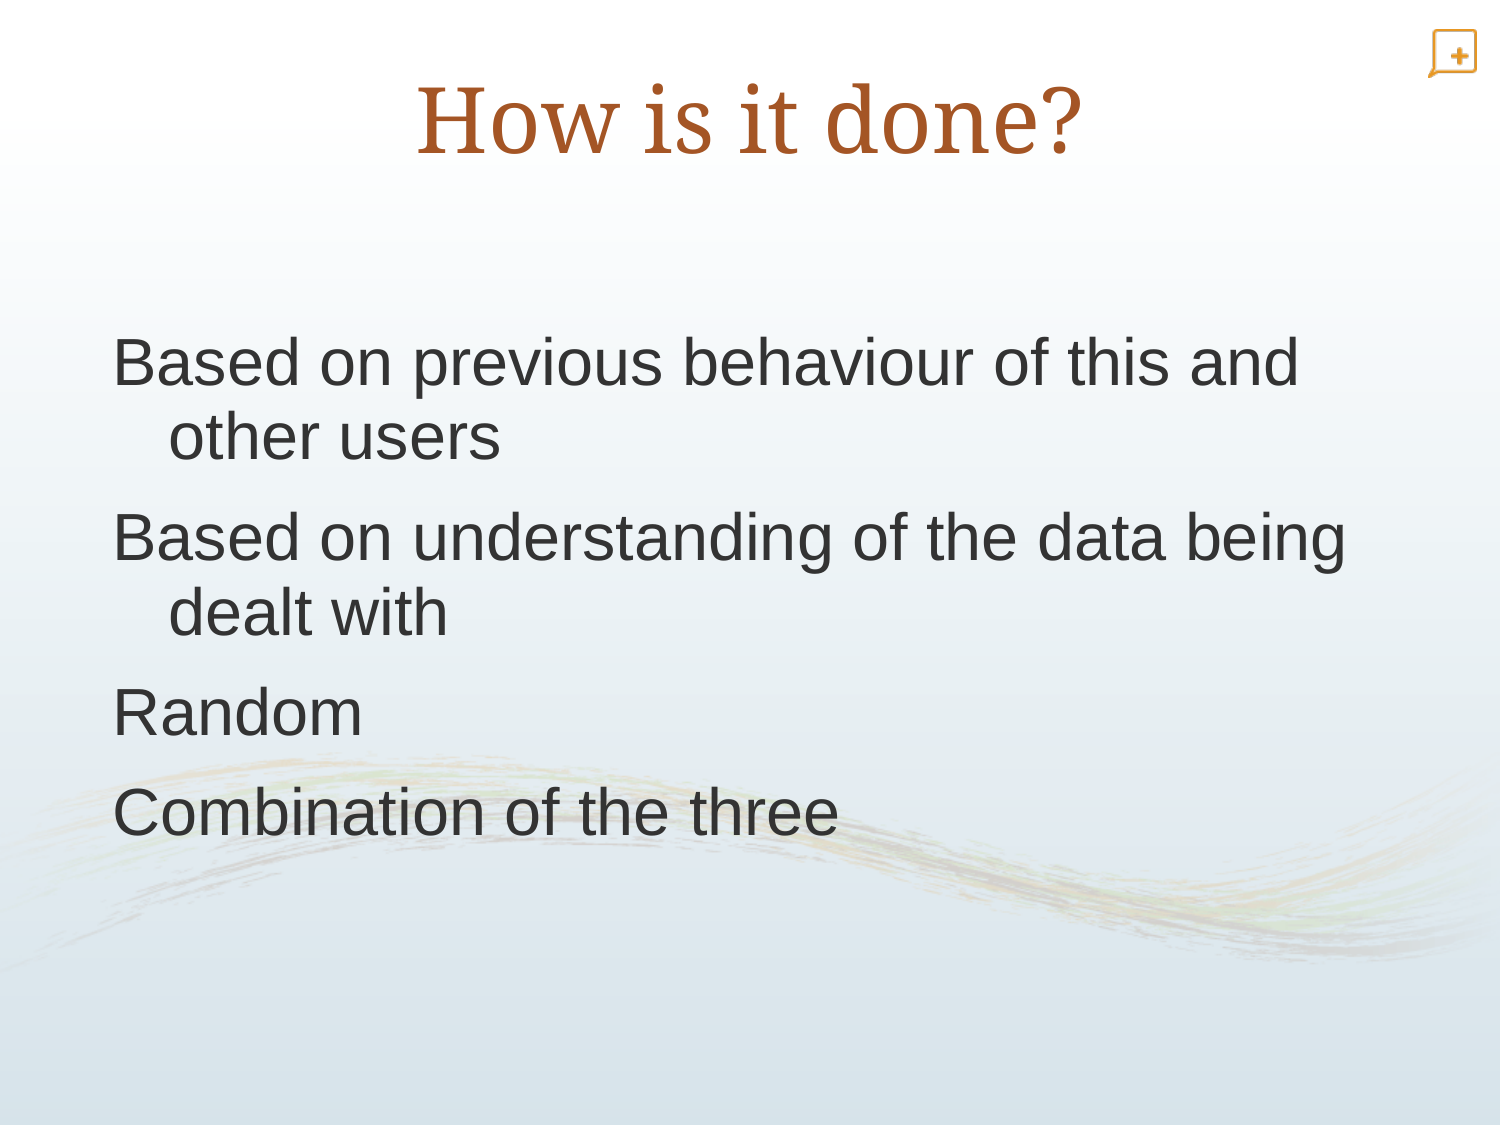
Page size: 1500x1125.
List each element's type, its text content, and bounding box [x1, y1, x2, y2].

list Based on previous behaviour of this and other users Based on understanding of the data being dealt with Random Combination of the three [112, 324, 1388, 1034]
picture [0, 0, 1500, 1125]
title How is it done? [112, 0, 1388, 244]
